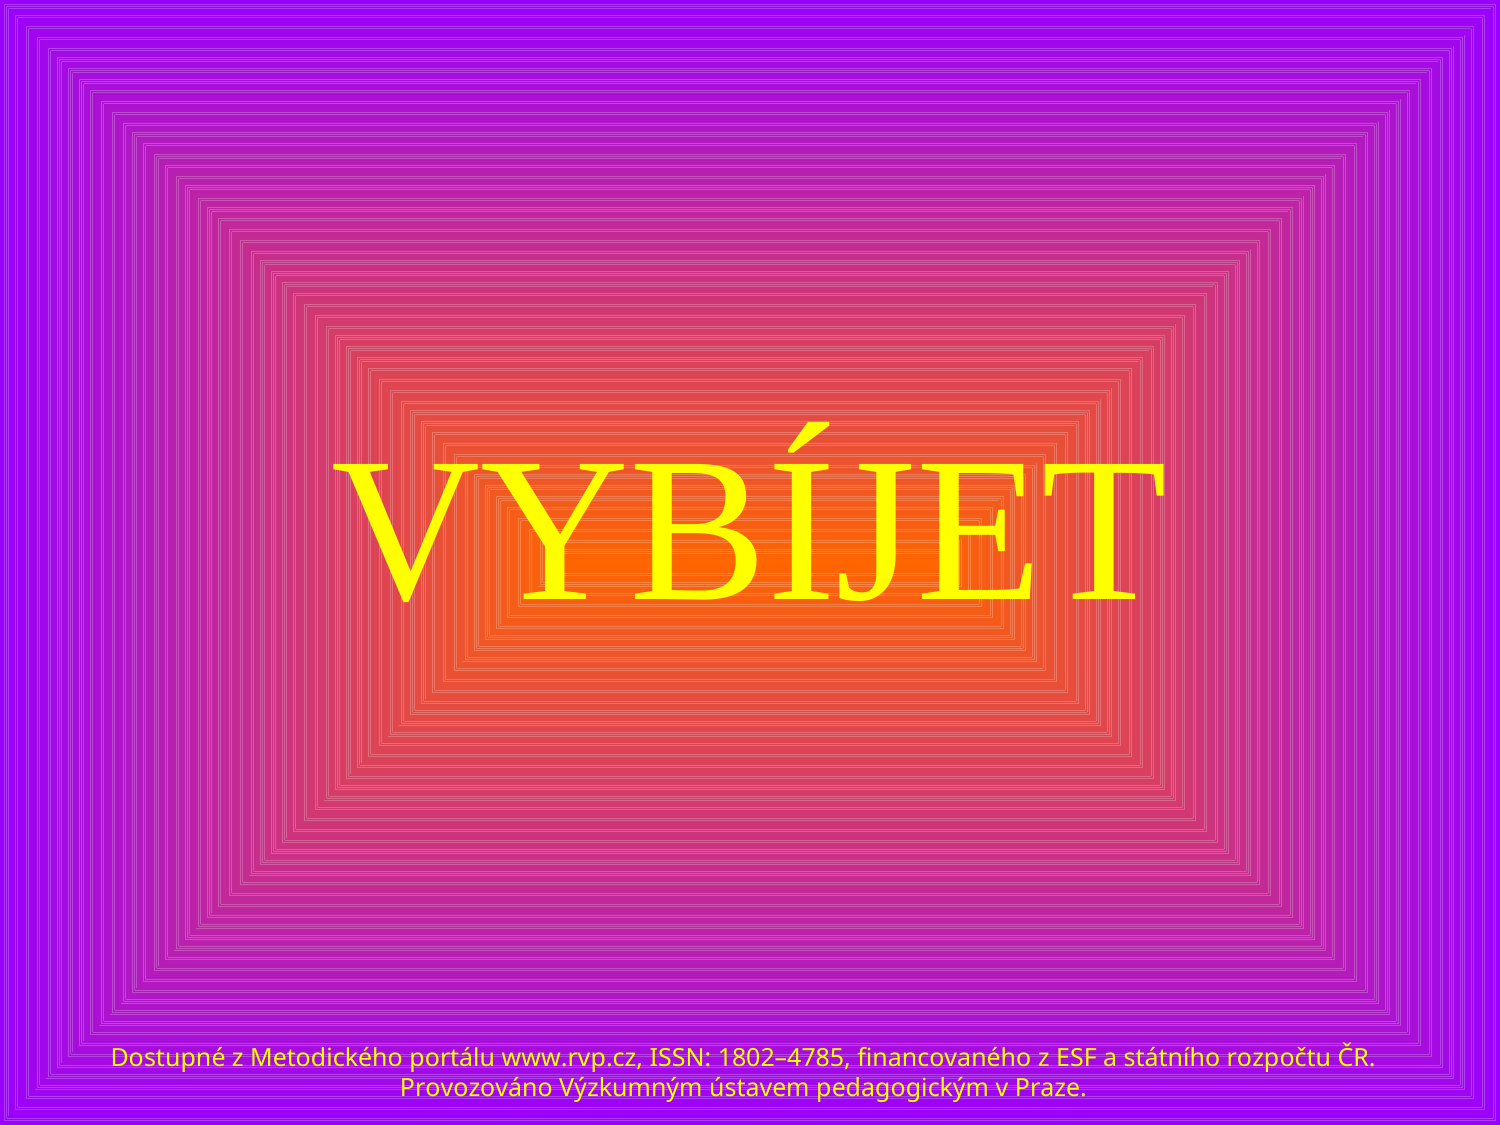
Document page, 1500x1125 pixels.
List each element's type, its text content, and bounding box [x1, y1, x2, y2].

text_box Dostupné z Metodického portálu www.rvp.cz, ISSN: 1802–4785, financovaného z ESF a státního rozpočtu ČR. Provozováno Výzkumným ústavem pedagogickým v Praze. [35, 1041, 1454, 1102]
text_box VYBÍJET [0, 385, 1500, 649]
